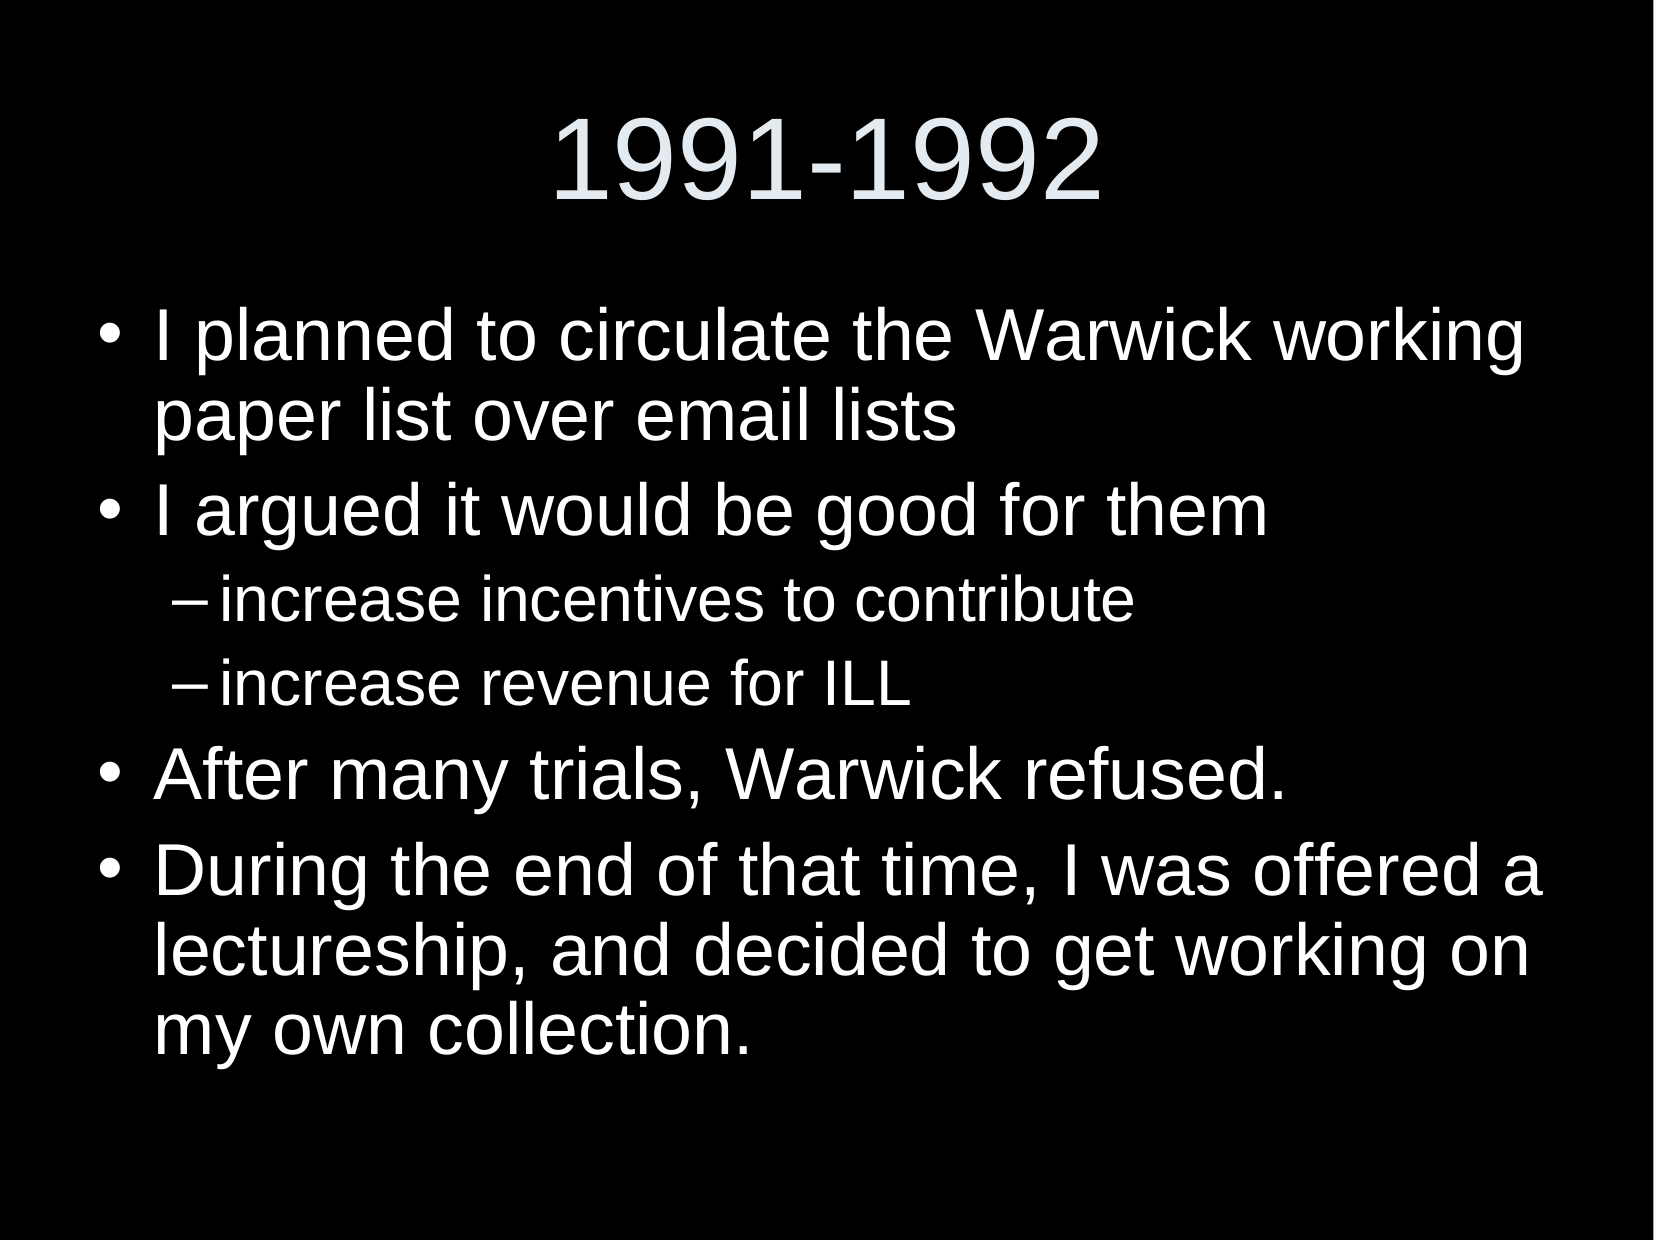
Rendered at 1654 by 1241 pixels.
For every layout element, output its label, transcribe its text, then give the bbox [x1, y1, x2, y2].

list I planned to circulate the Warwick working paper list over email lists I argued it would be good for them increase incentives to contribute increase revenue for ILL After many trials, Warwick refused. During the end of that time, I was offered a lectureship, and decided to get working on my own collection. [82, 289, 1571, 1108]
title 1991-1992 [82, 49, 1571, 257]
